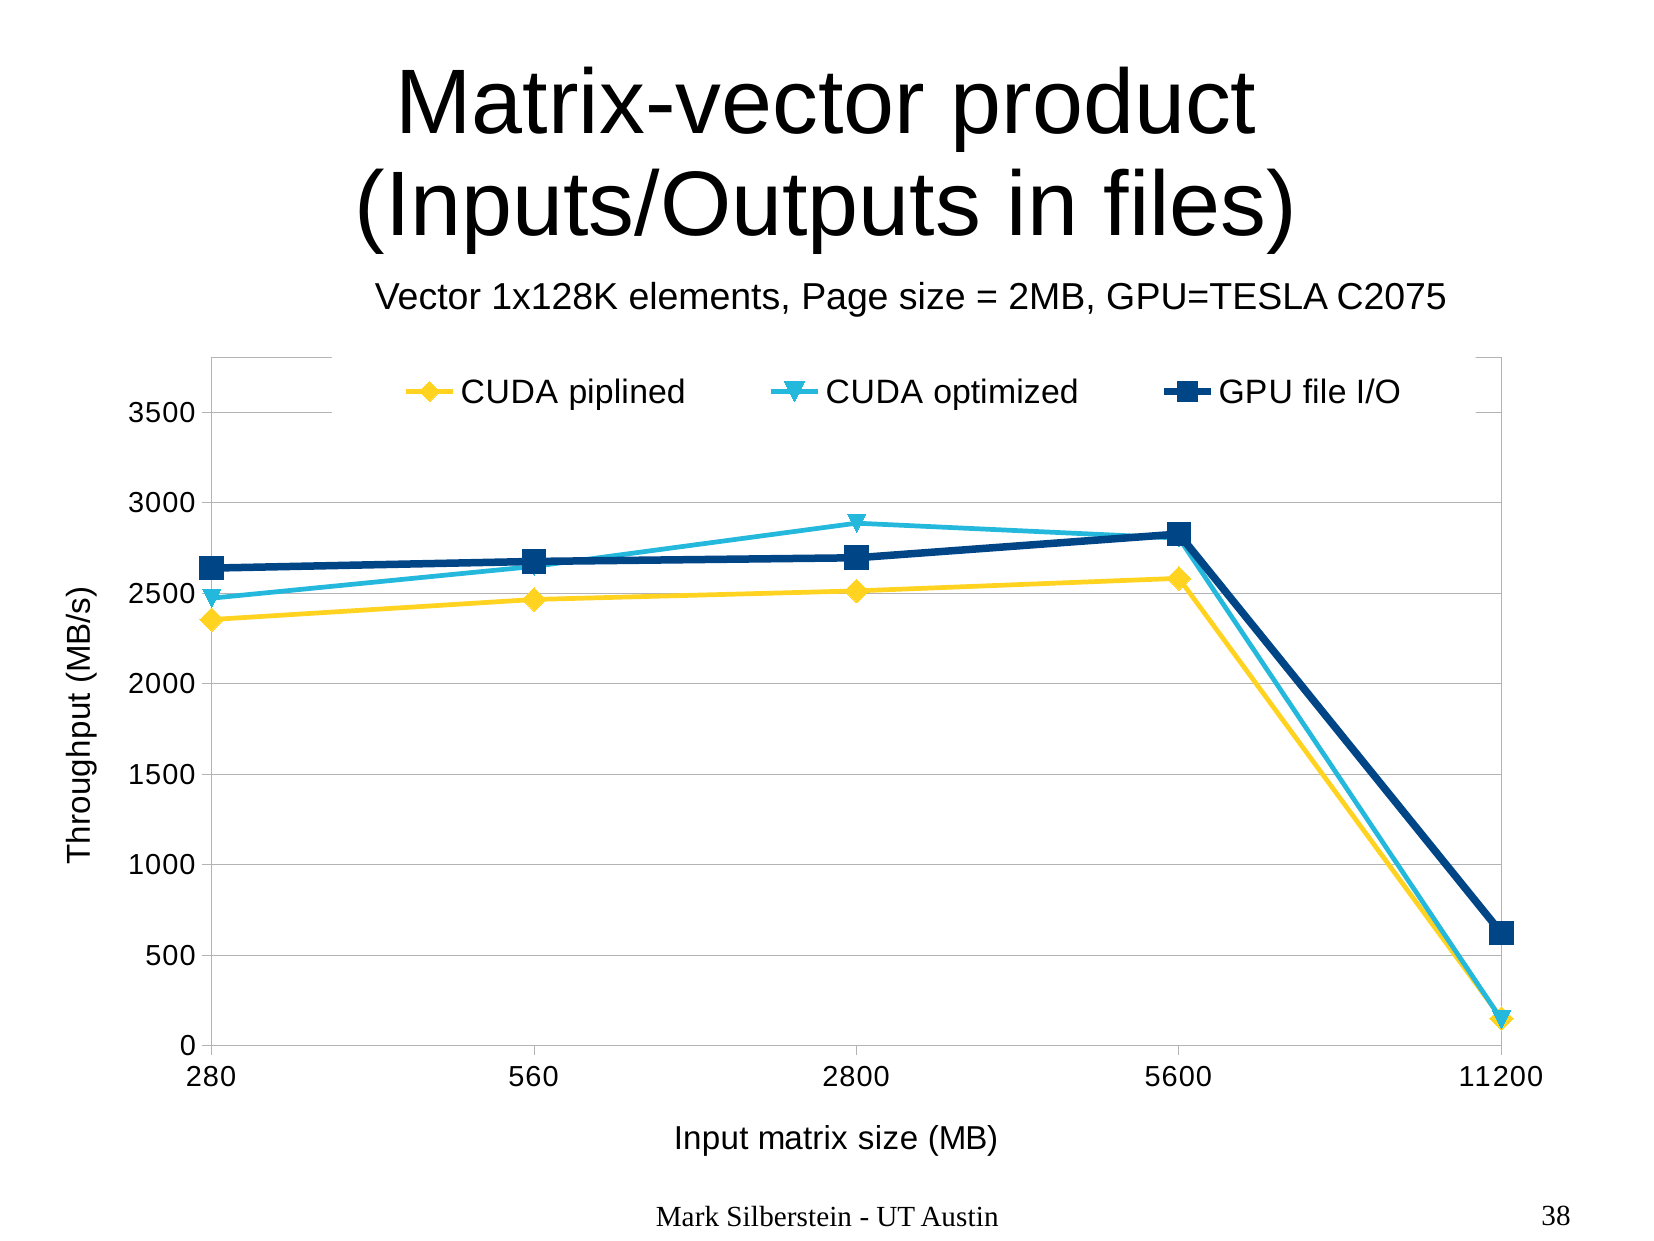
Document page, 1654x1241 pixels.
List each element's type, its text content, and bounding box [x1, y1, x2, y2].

chart [50, 330, 1606, 1171]
title Matrix-vector product (Inputs/Outputs in files) [82, 49, 1571, 257]
text_box Vector 1x128K elements, Page size = 2MB, GPU=TESLA C2075 [360, 268, 1470, 326]
